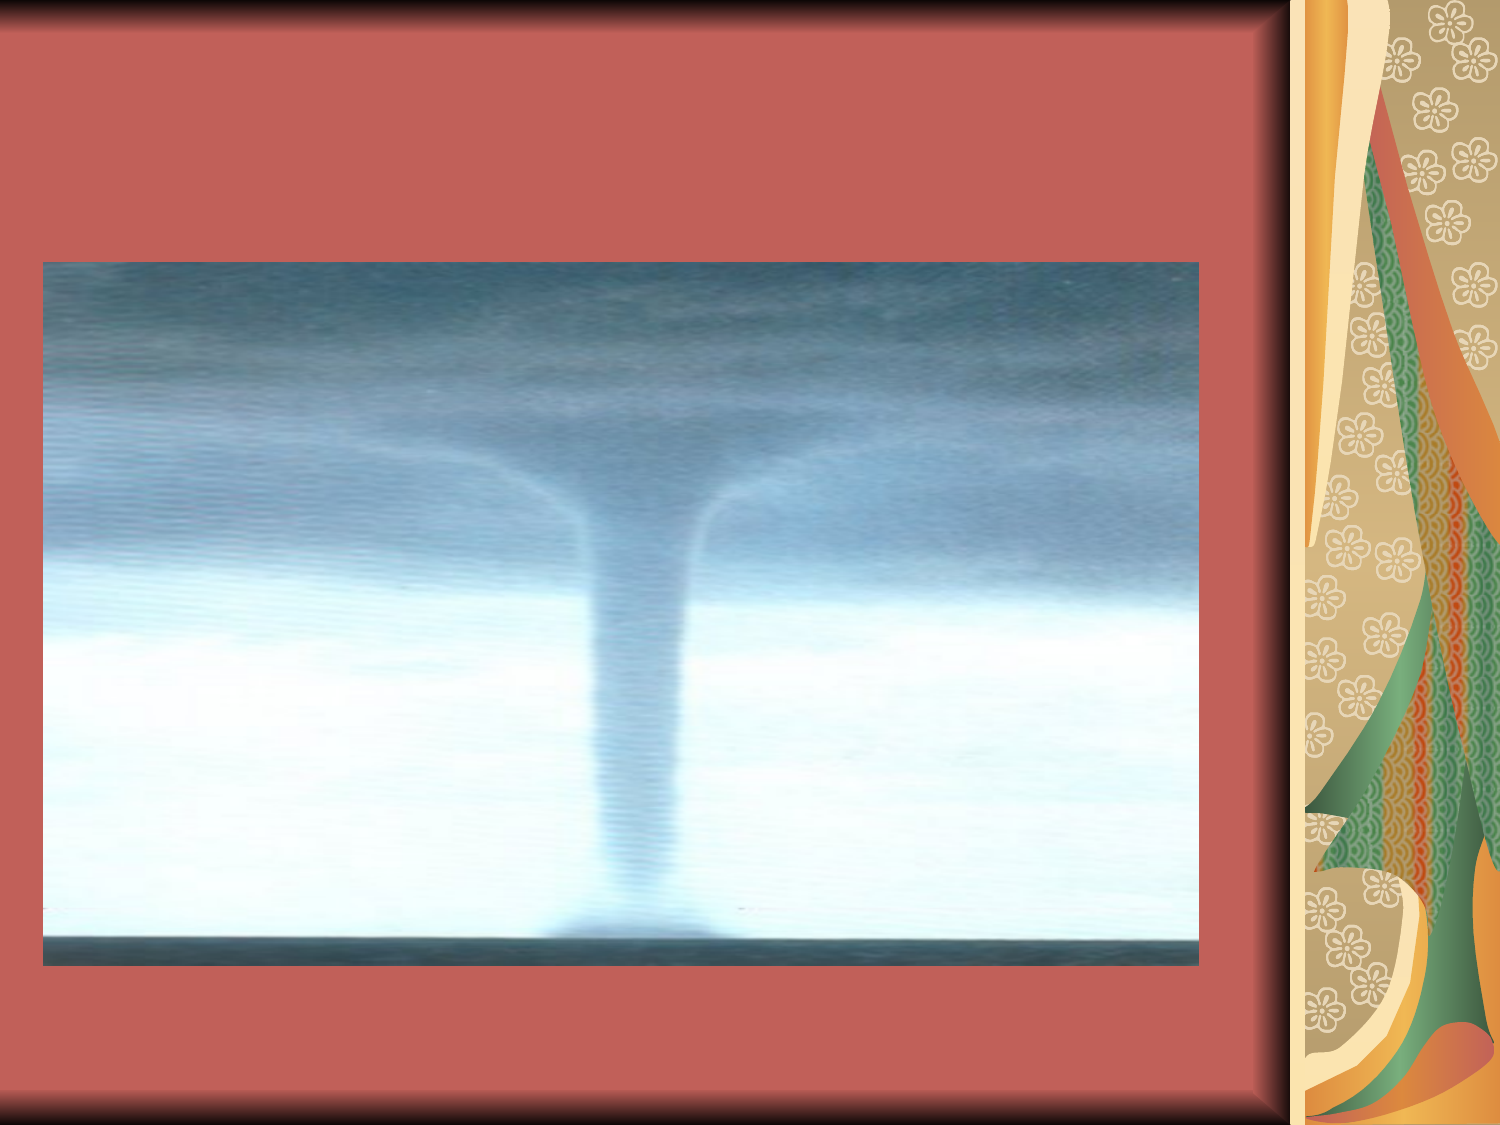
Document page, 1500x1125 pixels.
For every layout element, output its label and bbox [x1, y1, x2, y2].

picture [43, 262, 1199, 966]
picture [1313, 145, 1500, 937]
